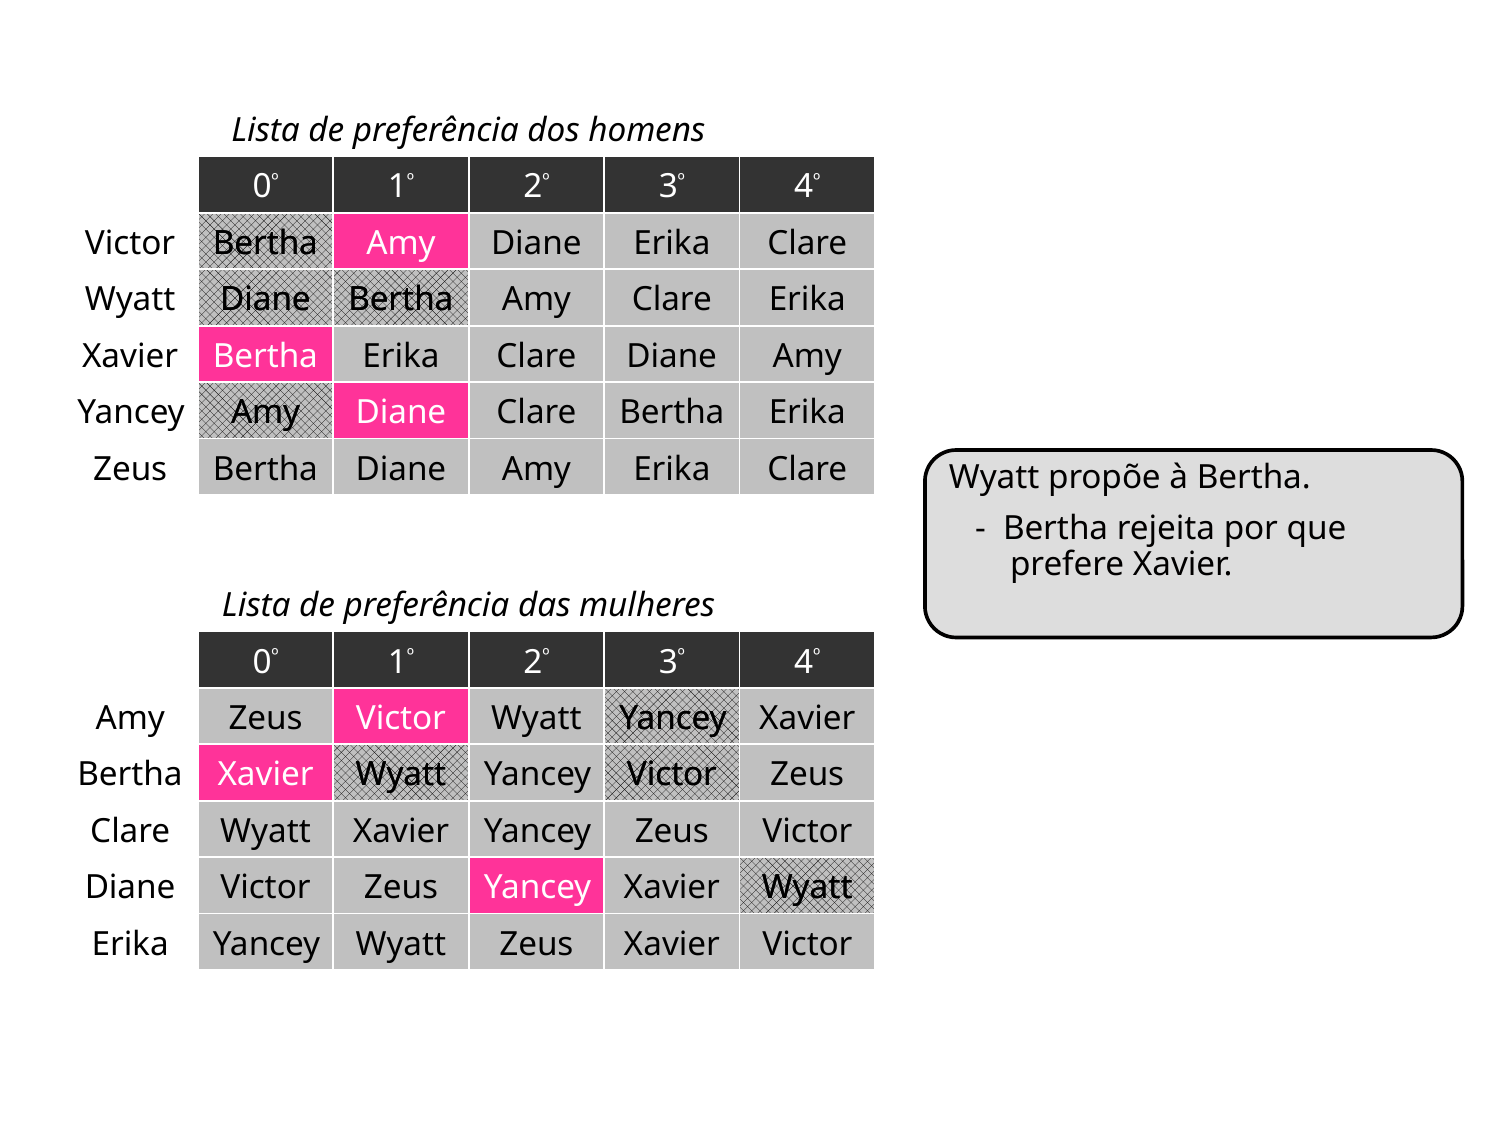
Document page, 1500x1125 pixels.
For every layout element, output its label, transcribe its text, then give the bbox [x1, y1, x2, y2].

text_box Wyatt propõe à Bertha. - Bertha rejeita por que prefere Xavier. [924, 450, 1463, 638]
text_box Bertha [333, 269, 469, 326]
text_box Wyatt [739, 857, 875, 914]
text_box Bertha [197, 325, 334, 382]
text_box Amy [333, 212, 469, 269]
text_box Bertha [197, 212, 333, 269]
text_box Xavier [197, 744, 333, 801]
text_box Victor [333, 687, 469, 744]
text_box Diane [197, 269, 333, 325]
text_box Diane [333, 382, 469, 439]
text_box Amy [197, 382, 333, 439]
text_box Yancey [468, 857, 605, 914]
text_box Wyatt [333, 744, 469, 801]
text_box Yancey [604, 687, 740, 745]
text_box Victor [604, 745, 740, 801]
